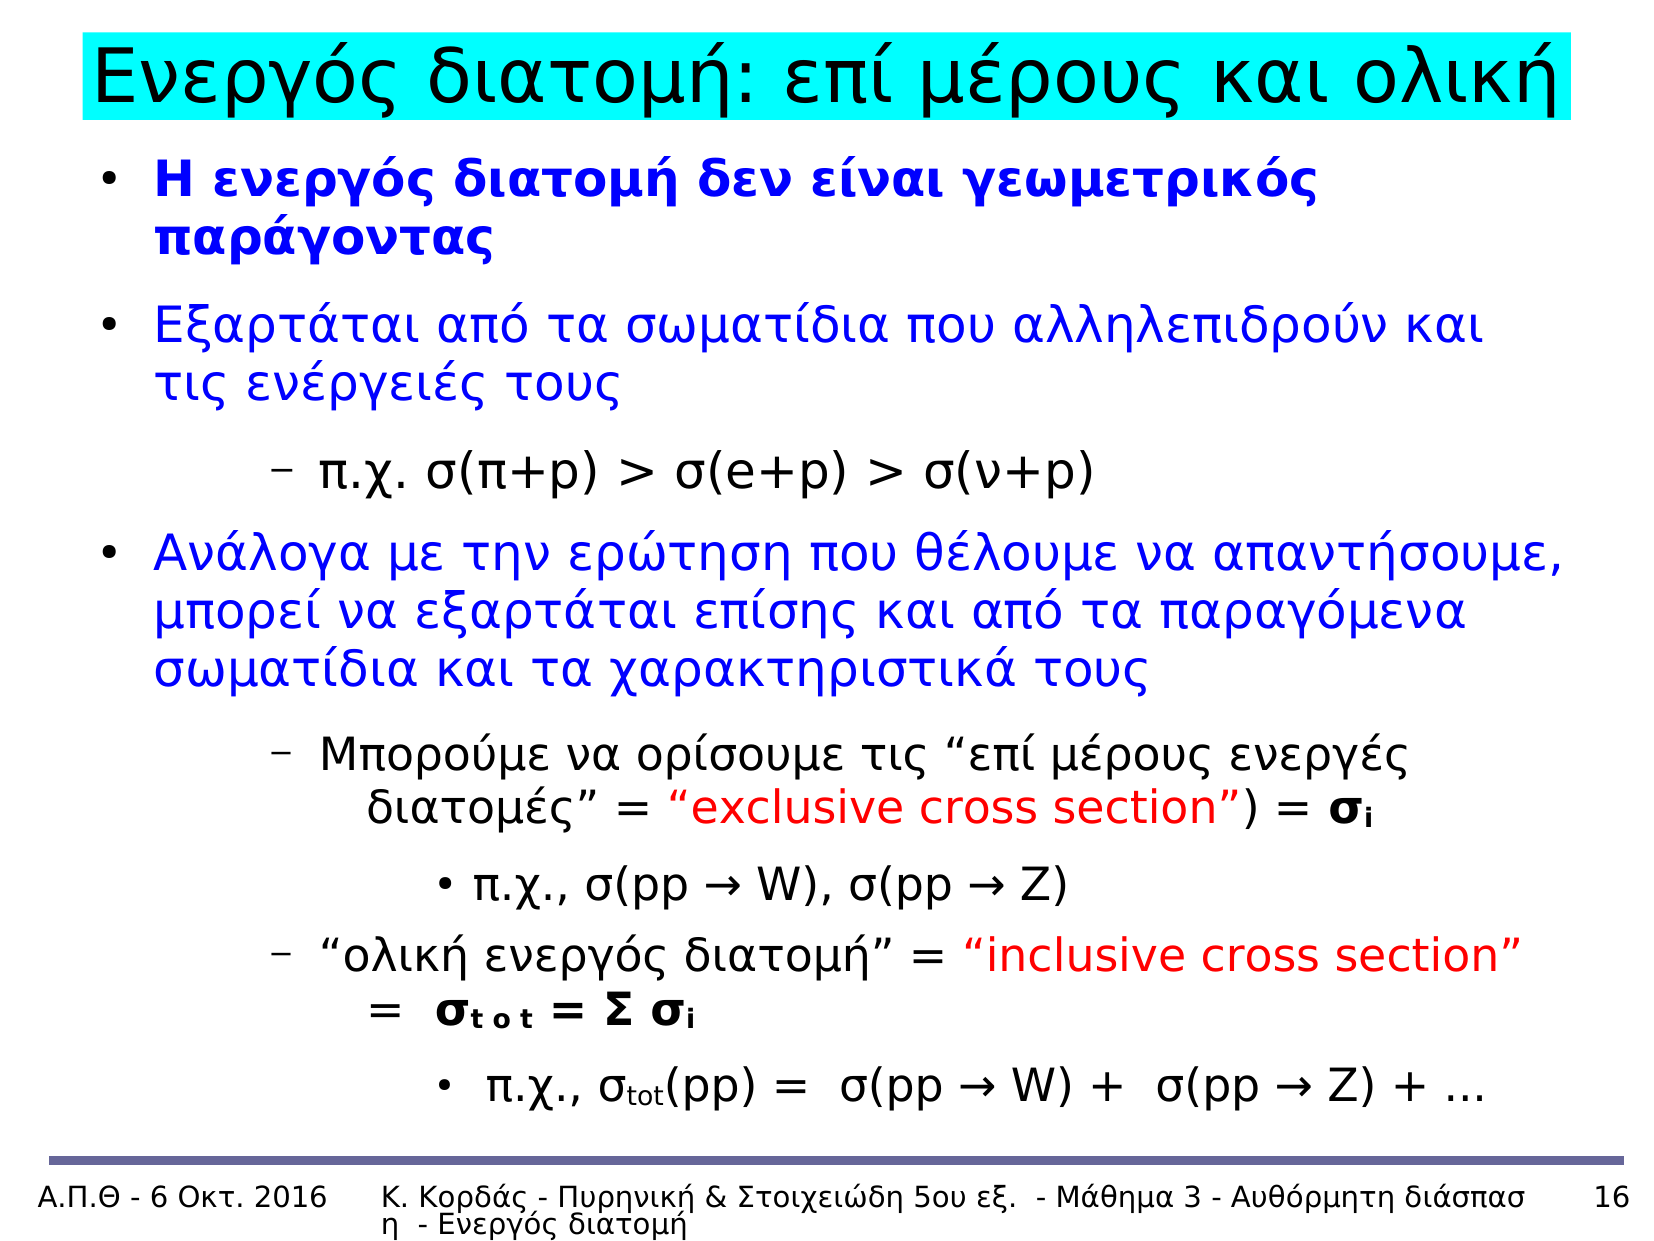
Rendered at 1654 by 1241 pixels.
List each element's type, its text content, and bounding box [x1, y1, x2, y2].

list Η ενεργός διατομή δεν είναι γεωμετρικός παράγοντας Εξαρτάται από τα σωματίδια που αλληλεπιδρούν και τις ενέργειές τους π.χ. σ(π+p) > σ(e+p) > σ(ν+p) Ανάλογα με την ερώτηση που θέλουμε να απαντήσουμε, μπορεί να εξαρτάται επίσης και από τα παραγόμενα σωματίδια και τα χαρακτηριστικά τους Mπορούμε να ορίσουμε τις “επί μέρους ενεργές διατομές” = “exclusive cross section”) = σi π.χ., σ(pp → W), σ(pp → Z) “ολική ενεργός διατομή” = “inclusive cross section” = σt o t = Σ σi π.χ., σtot(pp) = σ(pp → W) + σ(pp → Z) + ... [82, 150, 1571, 1161]
title Ενεργός διατομή: επί μέρους και ολική [82, 32, 1571, 120]
